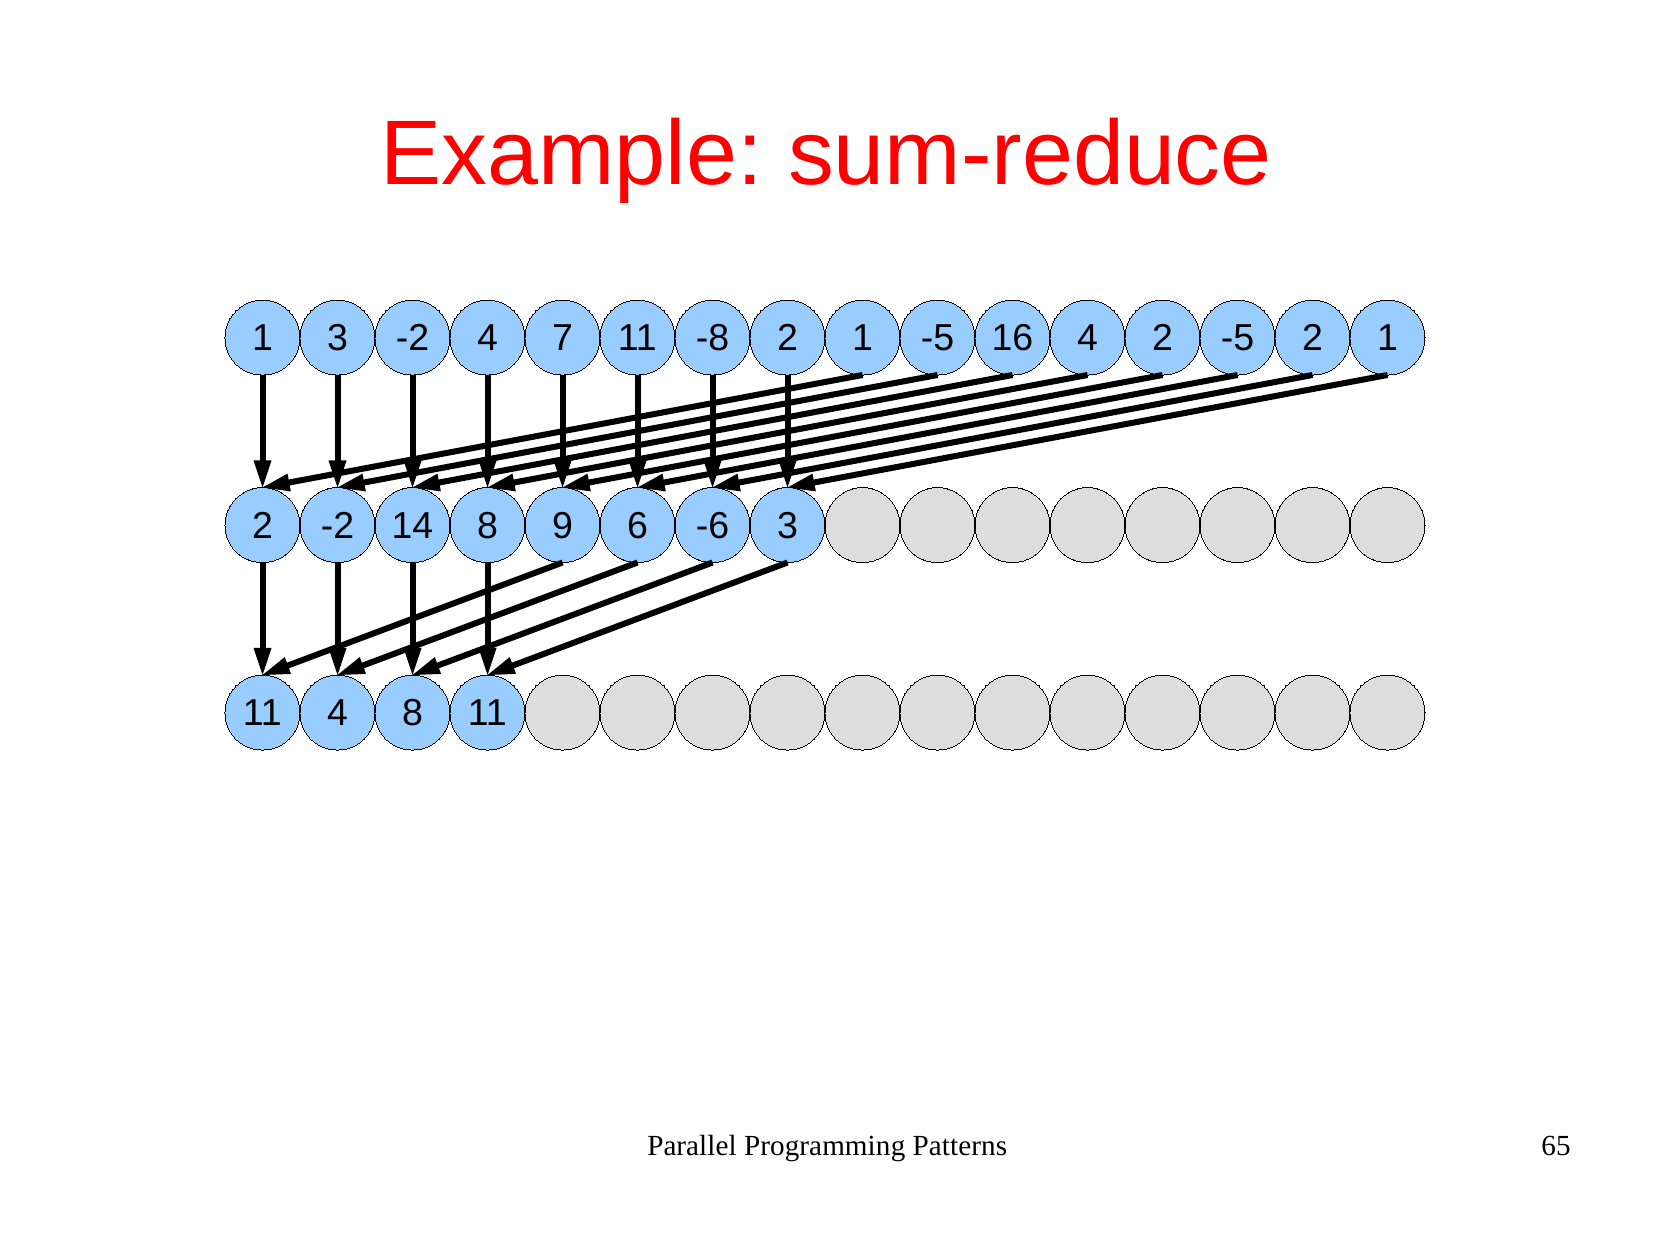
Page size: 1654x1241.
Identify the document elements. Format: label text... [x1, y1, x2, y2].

text_box 1 [825, 300, 901, 376]
text_box 1 [1350, 300, 1426, 376]
text_box 6 [600, 487, 676, 563]
text_box 4 [1050, 300, 1126, 376]
text_box 4 [300, 675, 376, 751]
title Example: sum-reduce [82, 49, 1571, 257]
text_box 2 [1275, 300, 1351, 376]
text_box 7 [525, 300, 601, 375]
text_box 3 [750, 487, 826, 563]
text_box 2 [1125, 300, 1201, 376]
text_box 8 [375, 675, 451, 751]
text_box 11 [224, 675, 301, 751]
text_box -5 [900, 300, 976, 376]
text_box [525, 675, 1426, 751]
text_box -2 [300, 487, 376, 563]
text_box -5 [1200, 300, 1276, 376]
text_box -2 [375, 300, 451, 375]
text_box 8 [450, 487, 526, 563]
text_box 2 [750, 300, 826, 375]
text_box 16 [975, 300, 1051, 376]
text_box 14 [375, 487, 451, 563]
text_box [825, 487, 1426, 563]
text_box 4 [450, 300, 526, 375]
text_box 3 [300, 300, 376, 375]
text_box 9 [525, 487, 601, 563]
text_box 11 [600, 300, 676, 375]
text_box 2 [224, 487, 301, 563]
text_box -6 [675, 487, 751, 563]
text_box -8 [675, 300, 751, 375]
text_box 1 [224, 300, 301, 375]
text_box 11 [450, 675, 526, 751]
